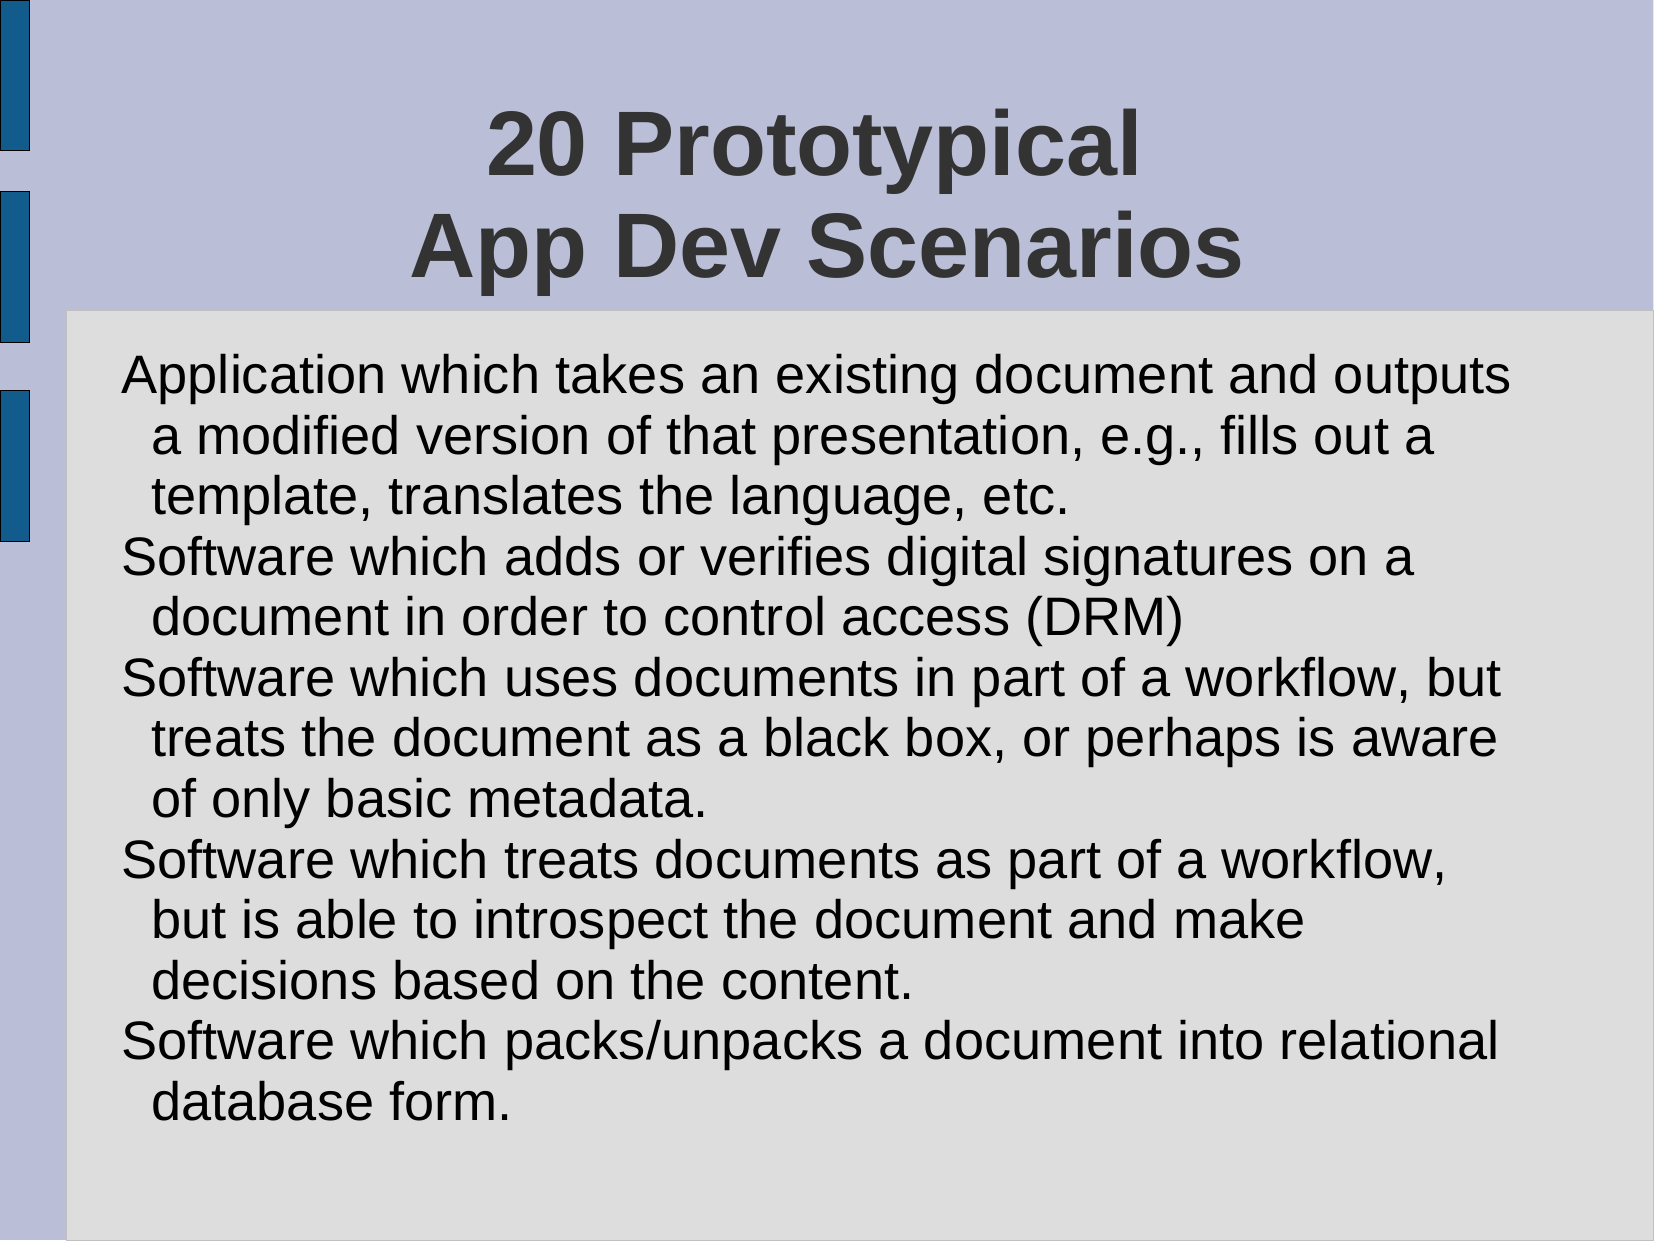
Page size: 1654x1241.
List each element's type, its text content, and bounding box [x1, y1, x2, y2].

title 20 Prototypical App Dev Scenarios [121, 91, 1534, 299]
list Application which takes an existing document and outputs a modified version of that presentation, e.g., fills out a template, translates the language, etc. Software which adds or verifies digital signatures on a document in order to control access (DRM) Software which uses documents in part of a workflow, but treats the document as a black box, or perhaps is aware of only basic metadata. Software which treats documents as part of a workflow, but is able to introspect the document and make decisions based on the content. Software which packs/unpacks a document into relational database form. [121, 344, 1534, 1132]
